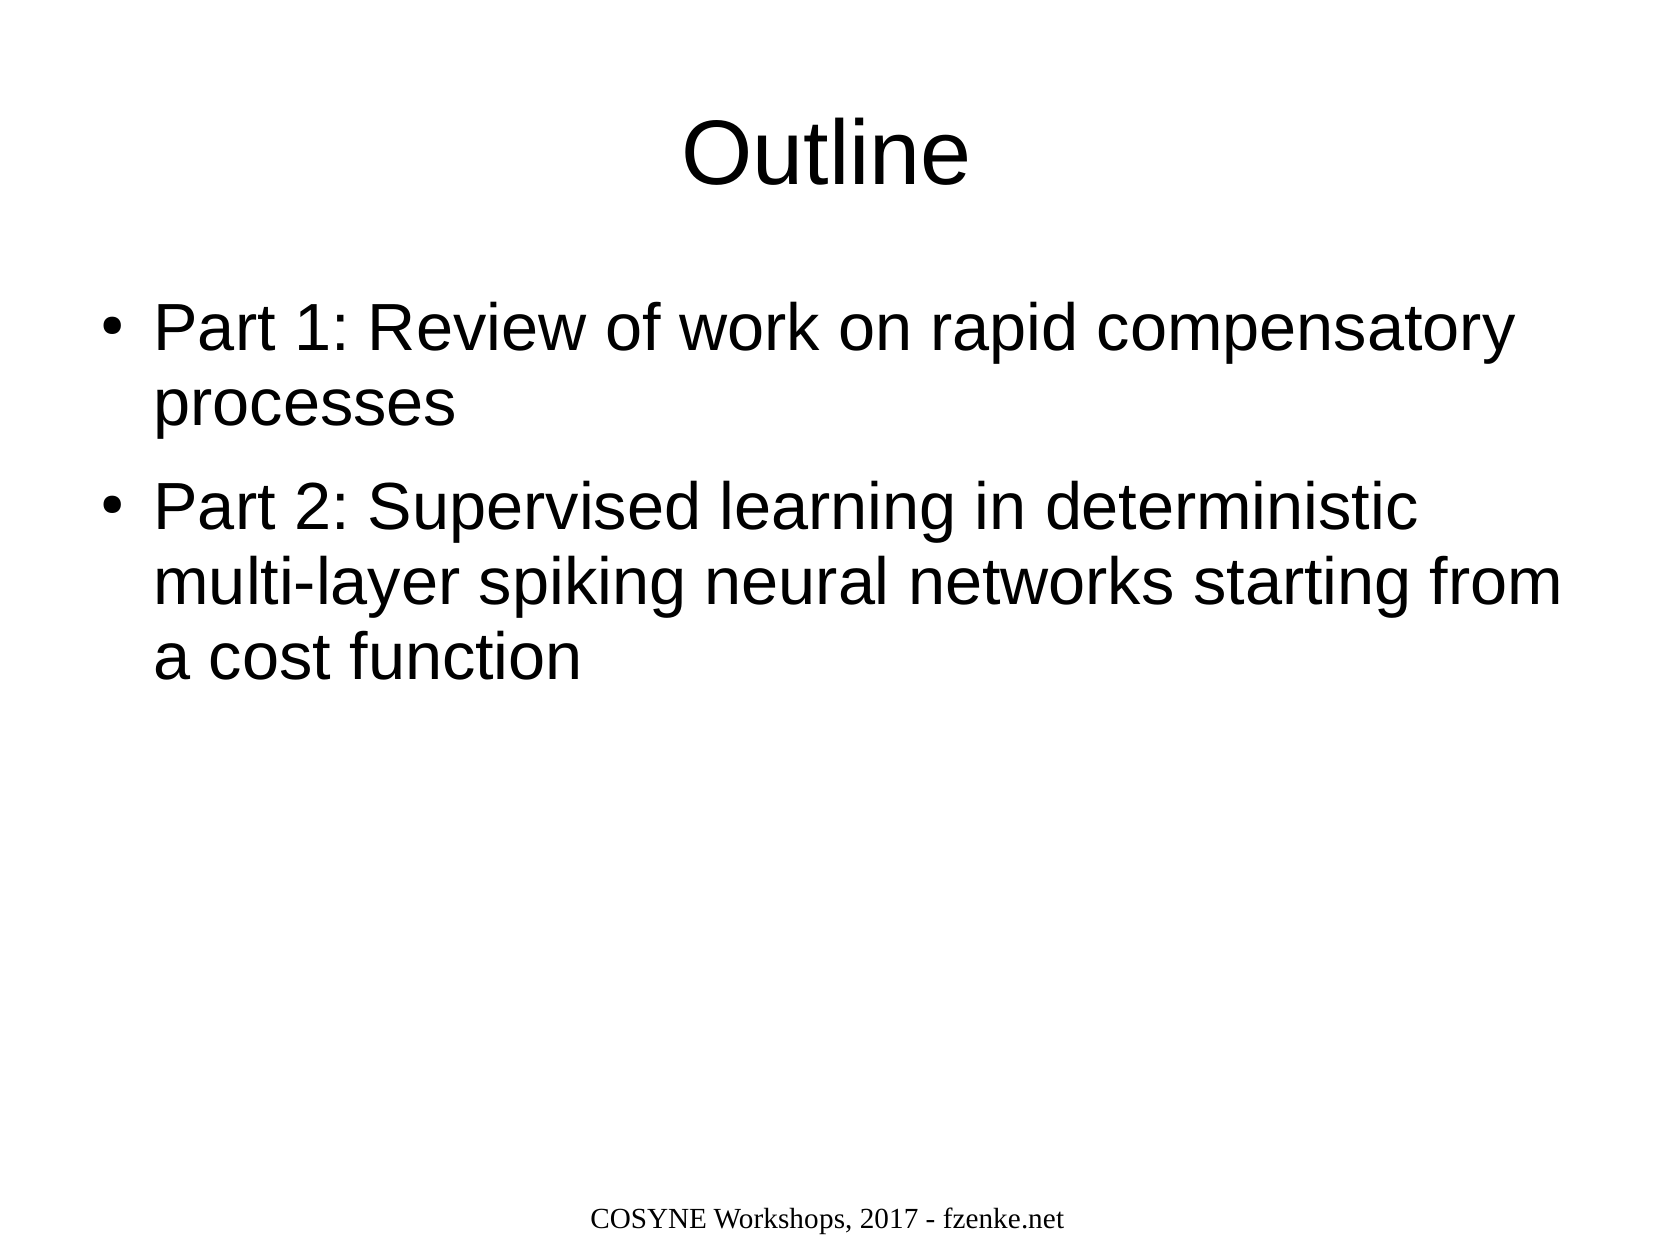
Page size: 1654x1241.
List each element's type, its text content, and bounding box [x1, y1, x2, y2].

title Outline [82, 49, 1571, 257]
list Part 1: Review of work on rapid compensatory processes Part 2: Supervised learning in deterministic multi-layer spiking neural networks starting from a cost function [82, 290, 1571, 1010]
